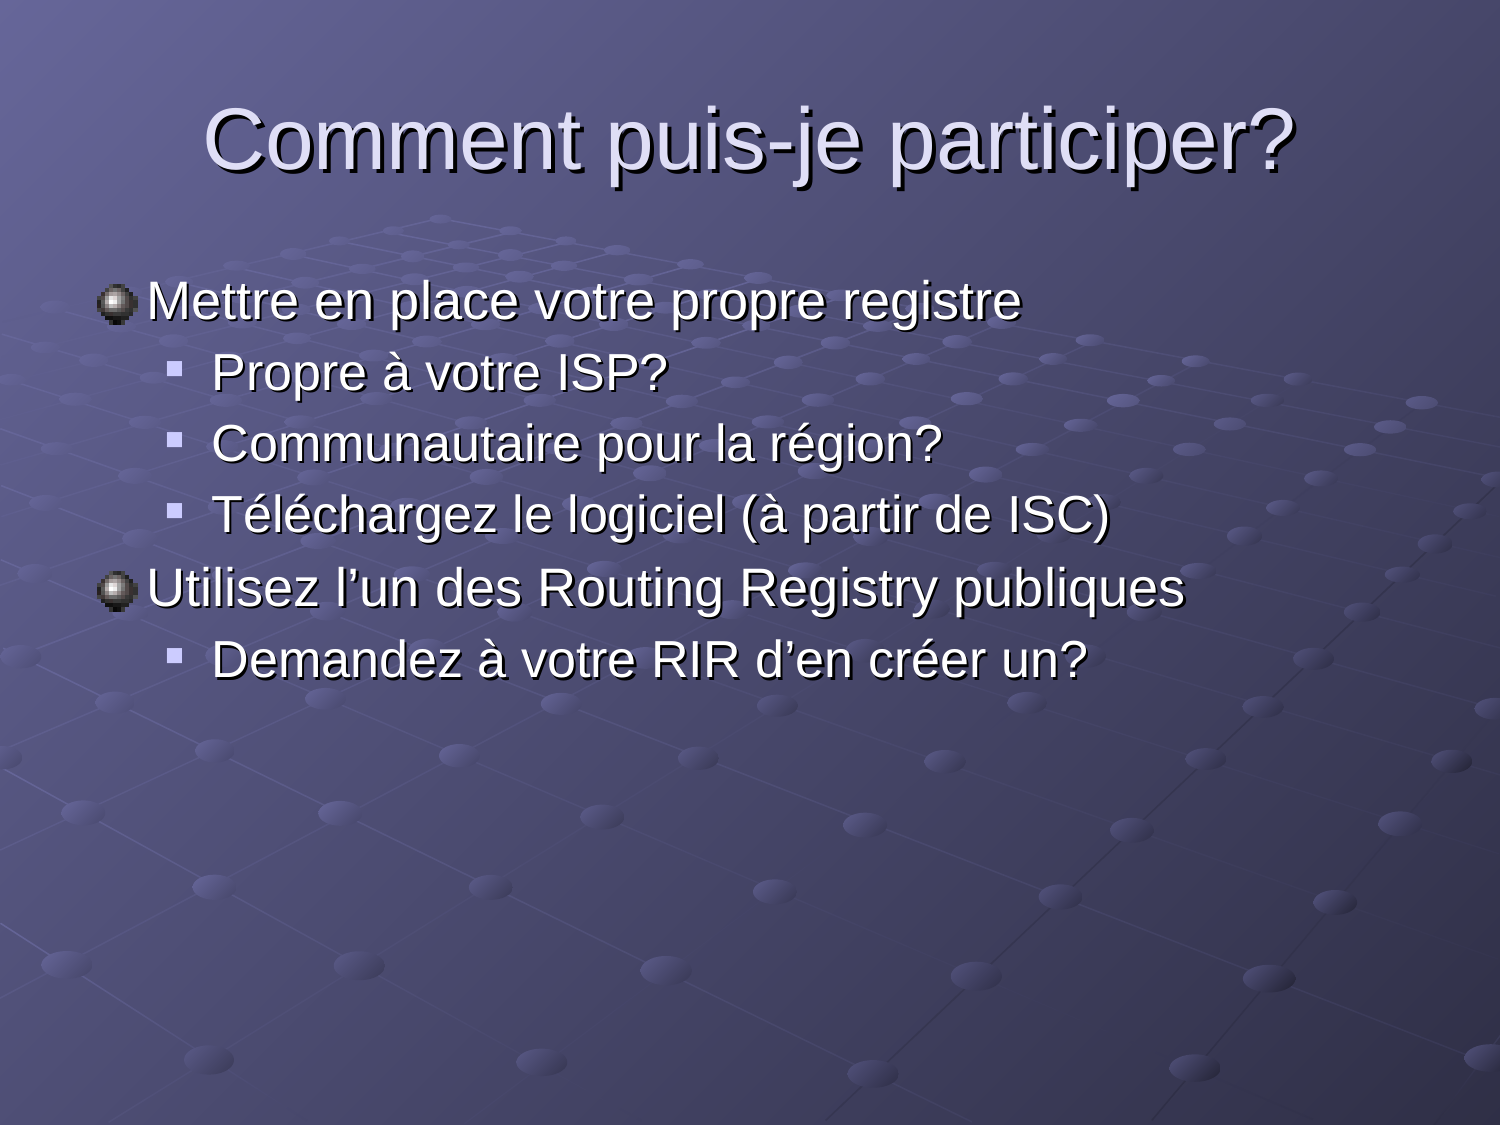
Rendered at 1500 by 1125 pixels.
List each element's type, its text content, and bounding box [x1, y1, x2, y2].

title Comment puis-je participer? [75, 45, 1426, 233]
list Mettre en place votre propre registre Propre à votre ISP? Communautaire pour la région? Téléchargez le logiciel (à partir de ISC) Utilisez l’un des Routing Registry publiques Demandez à votre RIR d’en créer un? [75, 262, 1426, 1007]
